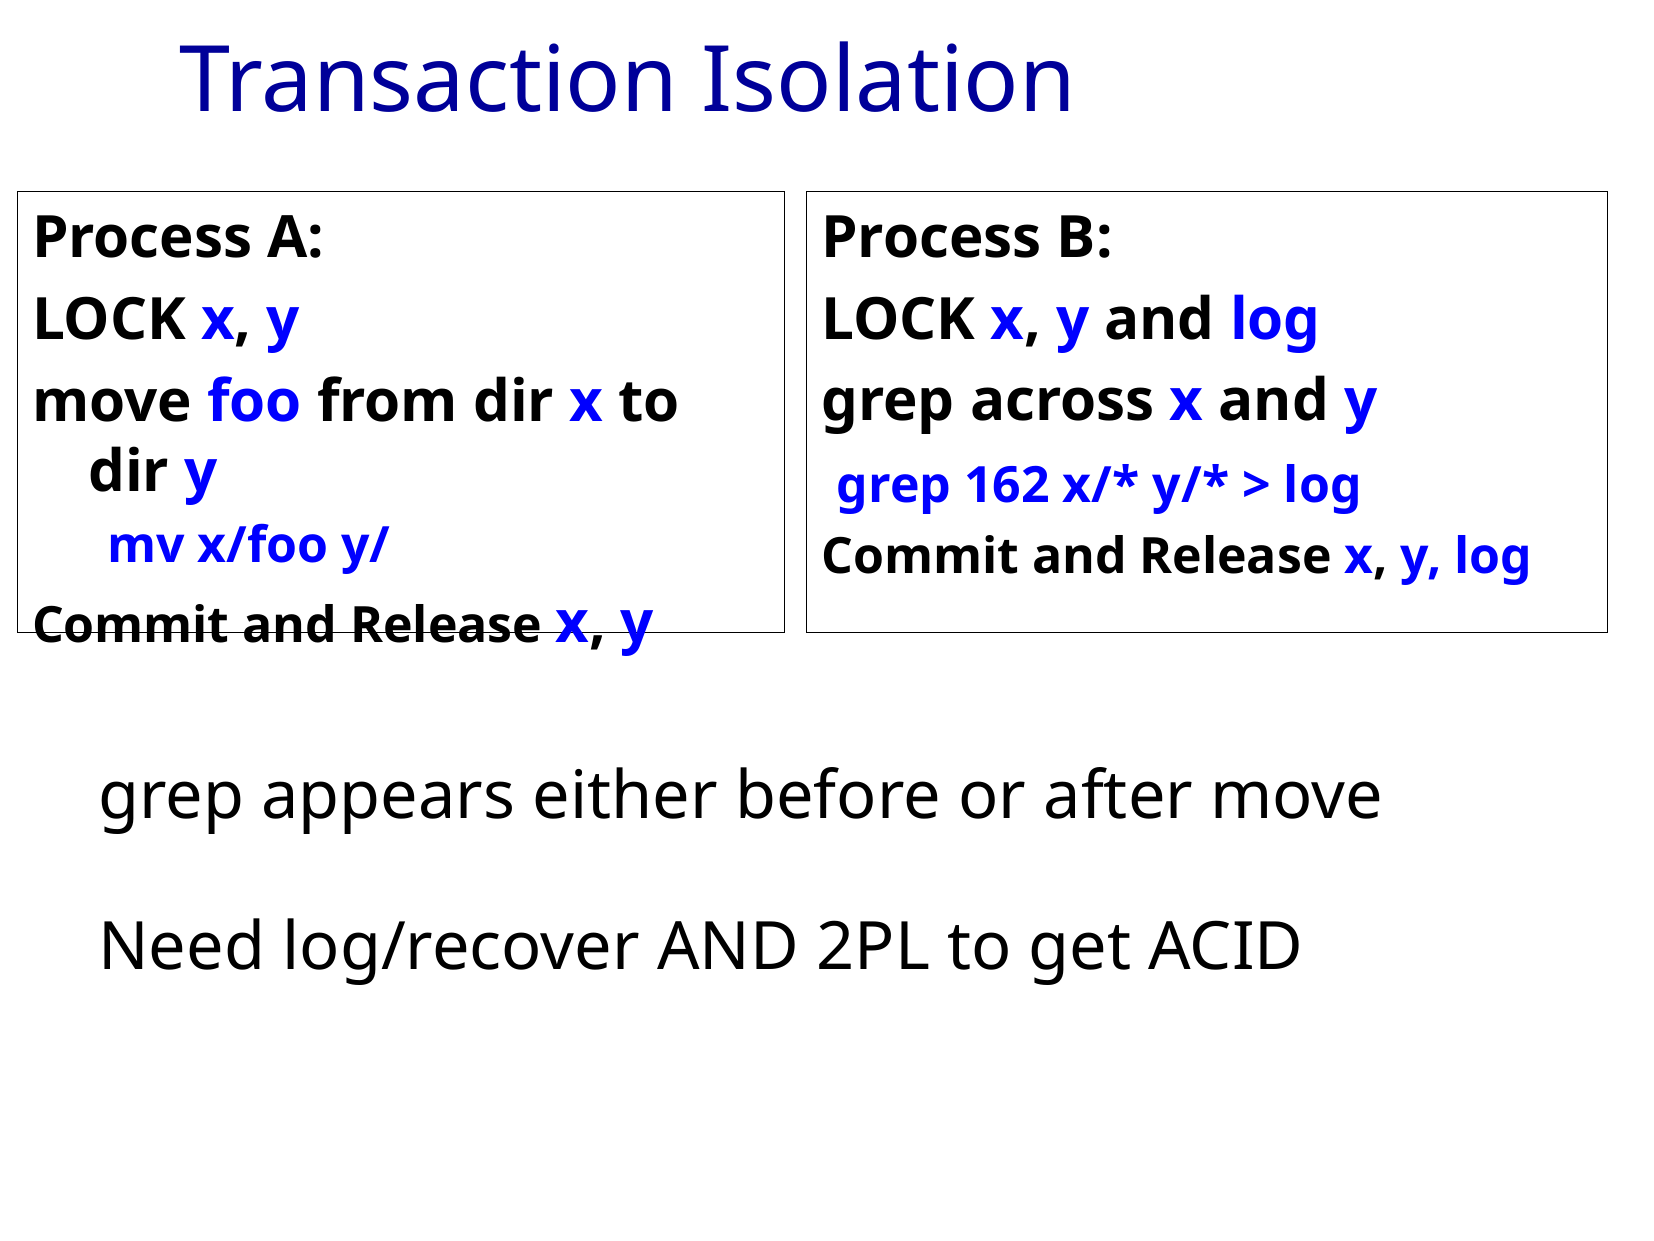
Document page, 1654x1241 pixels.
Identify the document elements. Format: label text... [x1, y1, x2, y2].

title Transaction Isolation [179, 0, 1475, 170]
text_box Process A: LOCK x, y move foo from dir x to dir y mv x/foo y/ Commit and Release x, y [17, 191, 785, 633]
list grep appears either before or after move Need log/recover AND 2PL to get ACID [62, 747, 1551, 1010]
text_box Process B: LOCK x, y and log grep across x and y grep 162 x/* y/* > log Commit and Release x, y, log [806, 191, 1608, 633]
